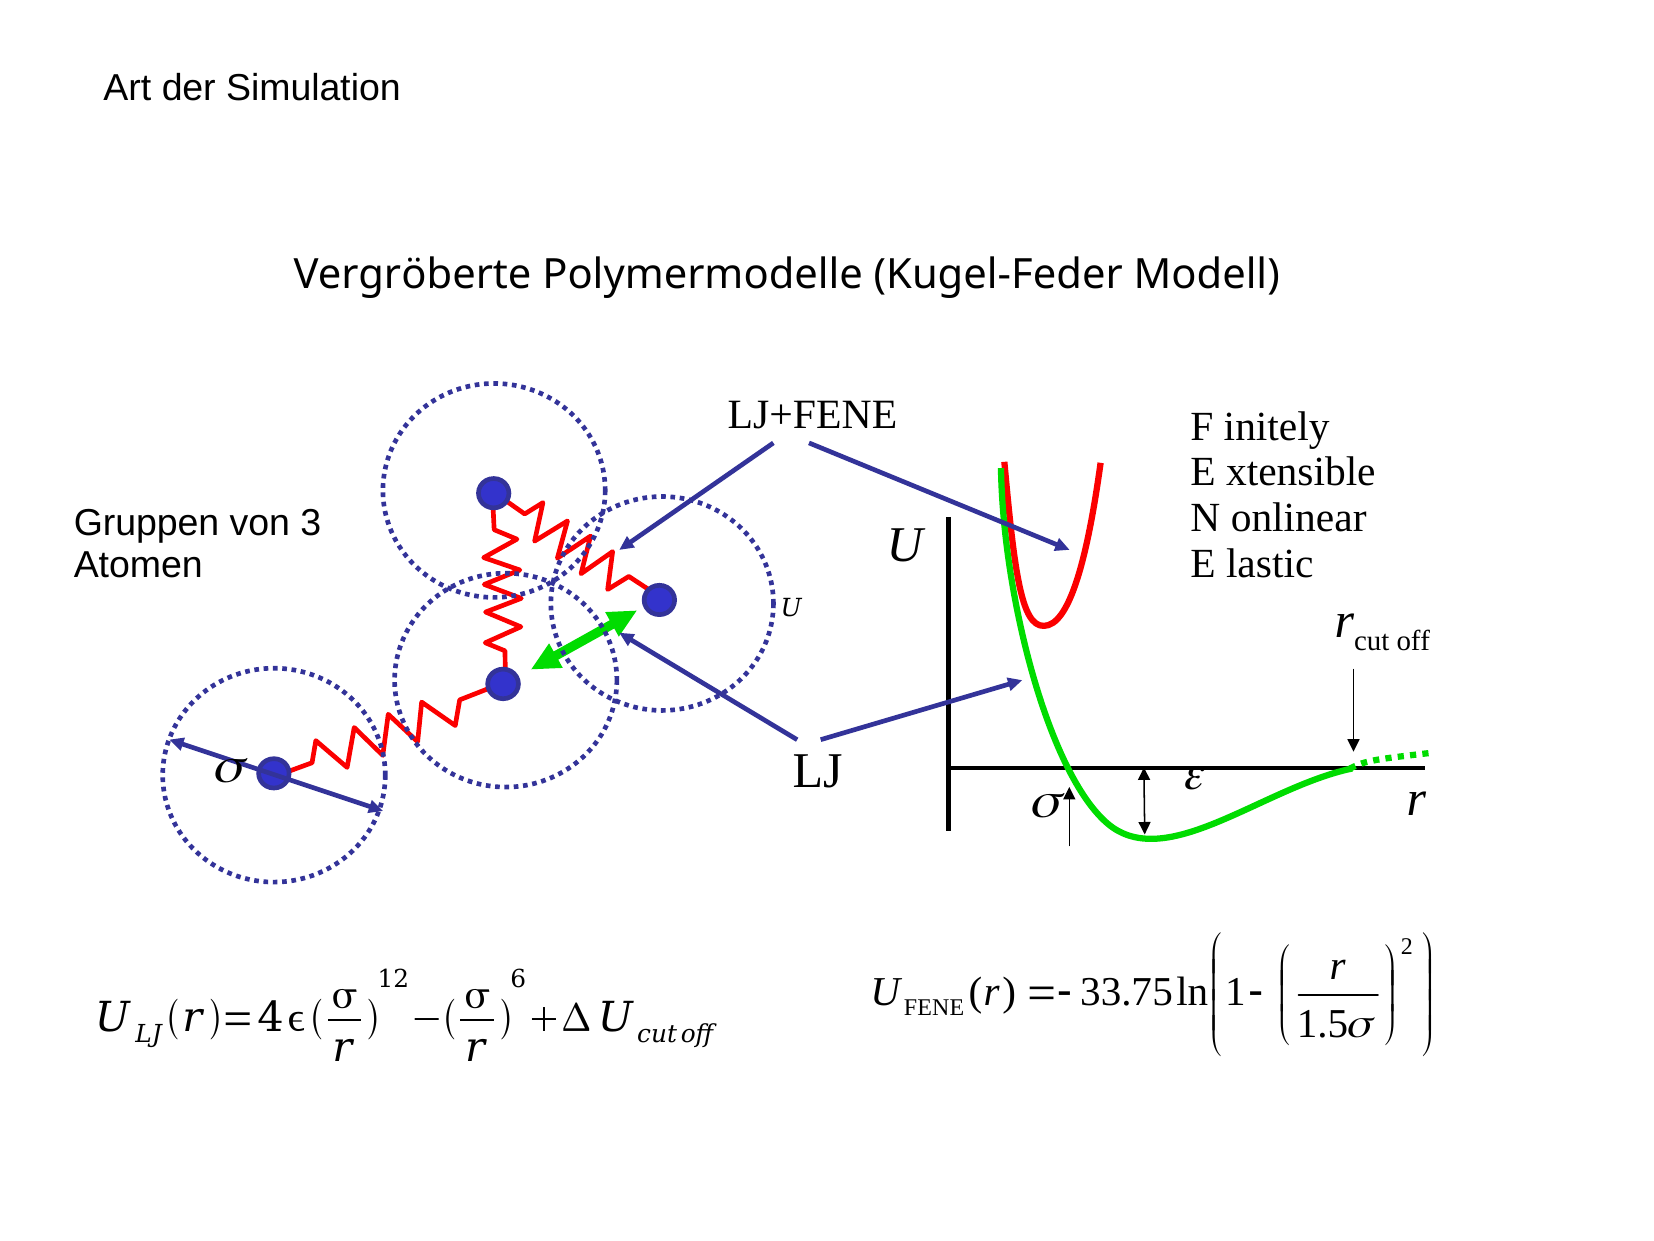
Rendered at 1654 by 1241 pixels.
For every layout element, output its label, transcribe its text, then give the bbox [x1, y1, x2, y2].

chart [868, 923, 1444, 1067]
text_box Art der Simulation [88, 59, 1447, 116]
text_box U [871, 509, 938, 581]
text_box [644, 585, 675, 615]
text_box LJ+FENE [712, 383, 913, 446]
text_box [258, 773, 287, 789]
text_box LJ [777, 734, 858, 806]
text_box Vergröberte Polymermodelle (Kugel-Feder Modell) [268, 236, 1295, 309]
chart [774, 592, 808, 623]
text_box  [196, 739, 257, 801]
text_box [487, 669, 519, 699]
text_box  [1013, 774, 1074, 836]
text_box F initely E xtensible N onlinear E lastic [1175, 395, 1415, 595]
text_box [260, 758, 290, 776]
text_box rcut off [1319, 585, 1446, 664]
text_box [478, 478, 509, 508]
chart [88, 964, 720, 1071]
text_box Gruppen von 3 Atomen [59, 493, 355, 593]
text_box  [1166, 747, 1219, 809]
text_box r [1391, 763, 1442, 835]
